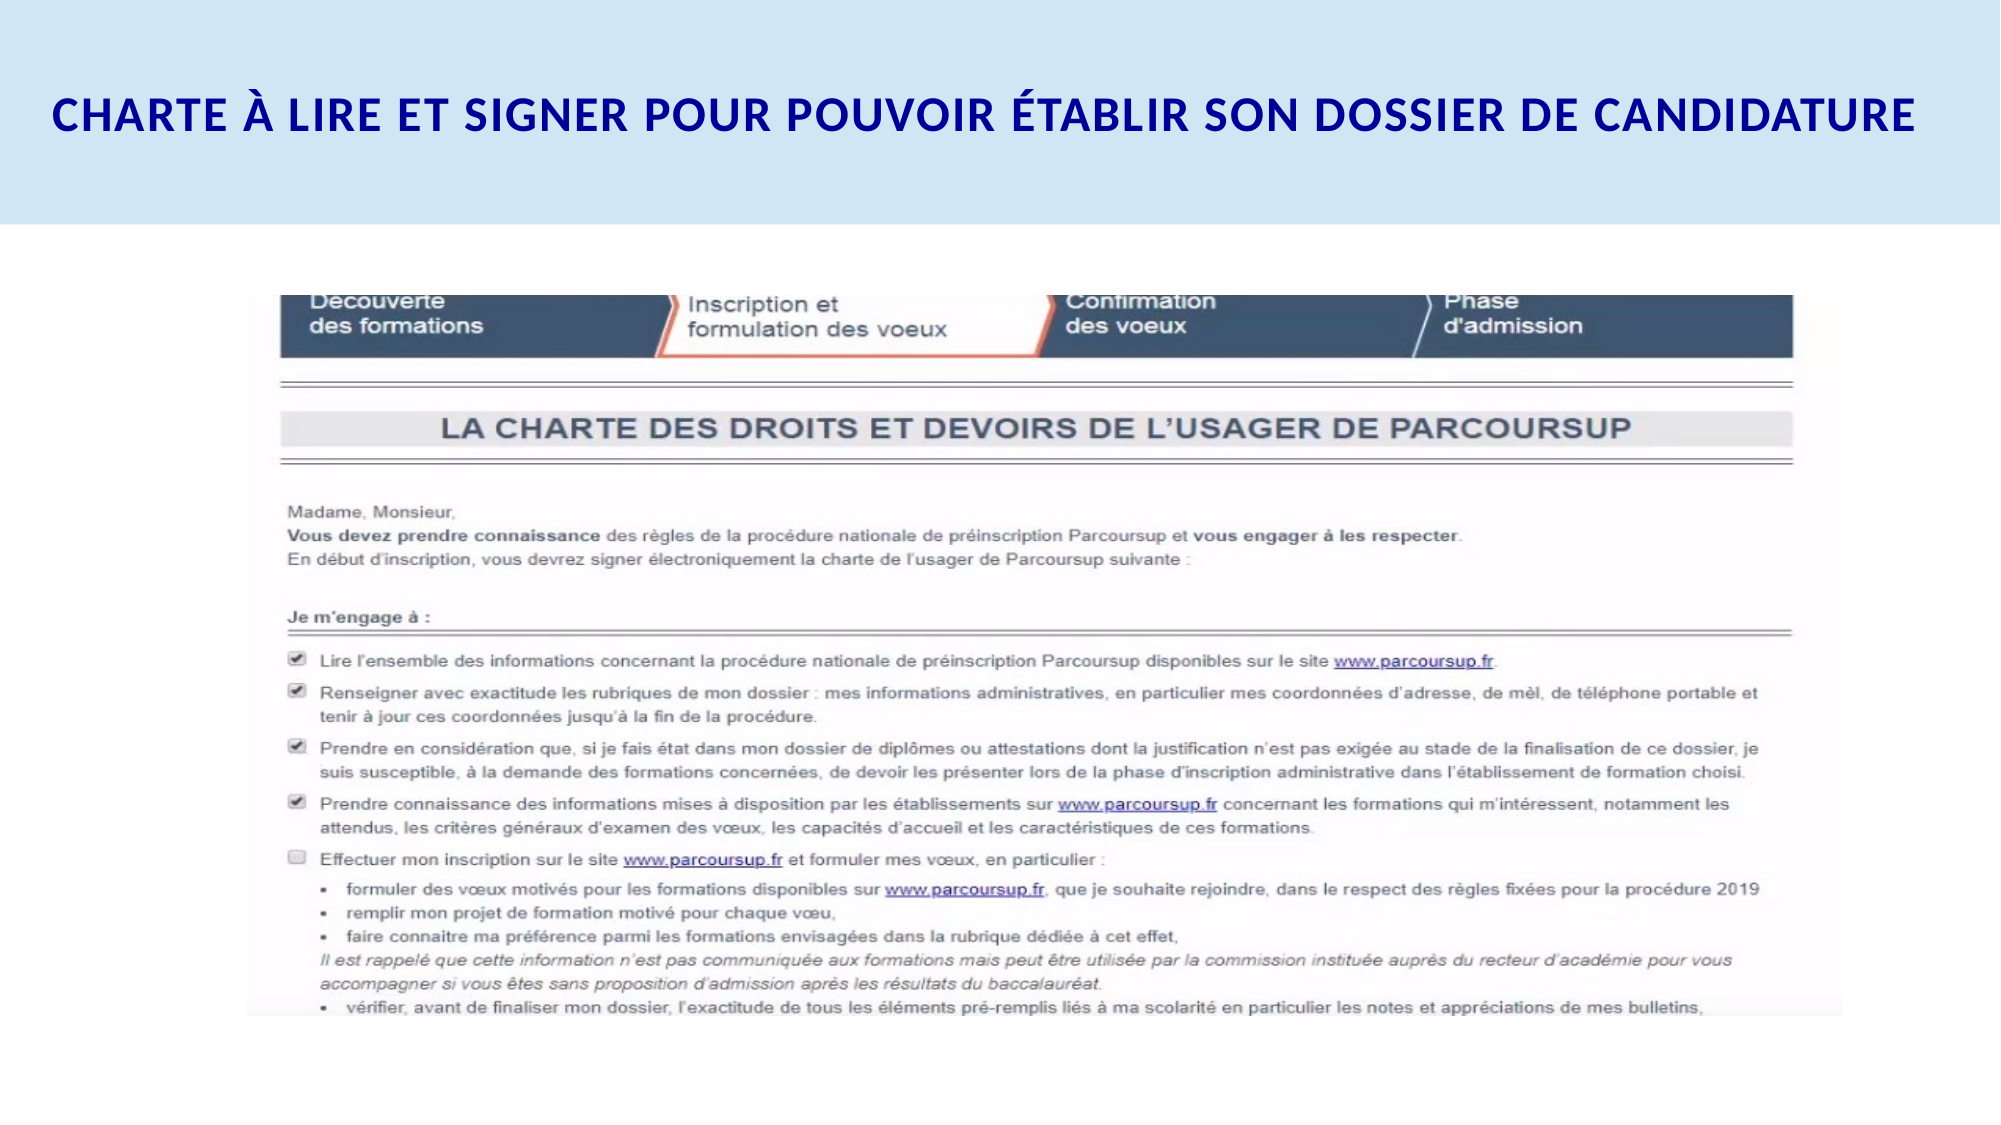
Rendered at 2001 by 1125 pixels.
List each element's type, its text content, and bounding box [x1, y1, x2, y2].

title CHARTE À LIRE ET SIGNER POUR POUVOIR ÉTABLIR SON DOSSIER DE CANDIDATURE [0, 0, 2000, 225]
picture [247, 295, 1843, 1016]
